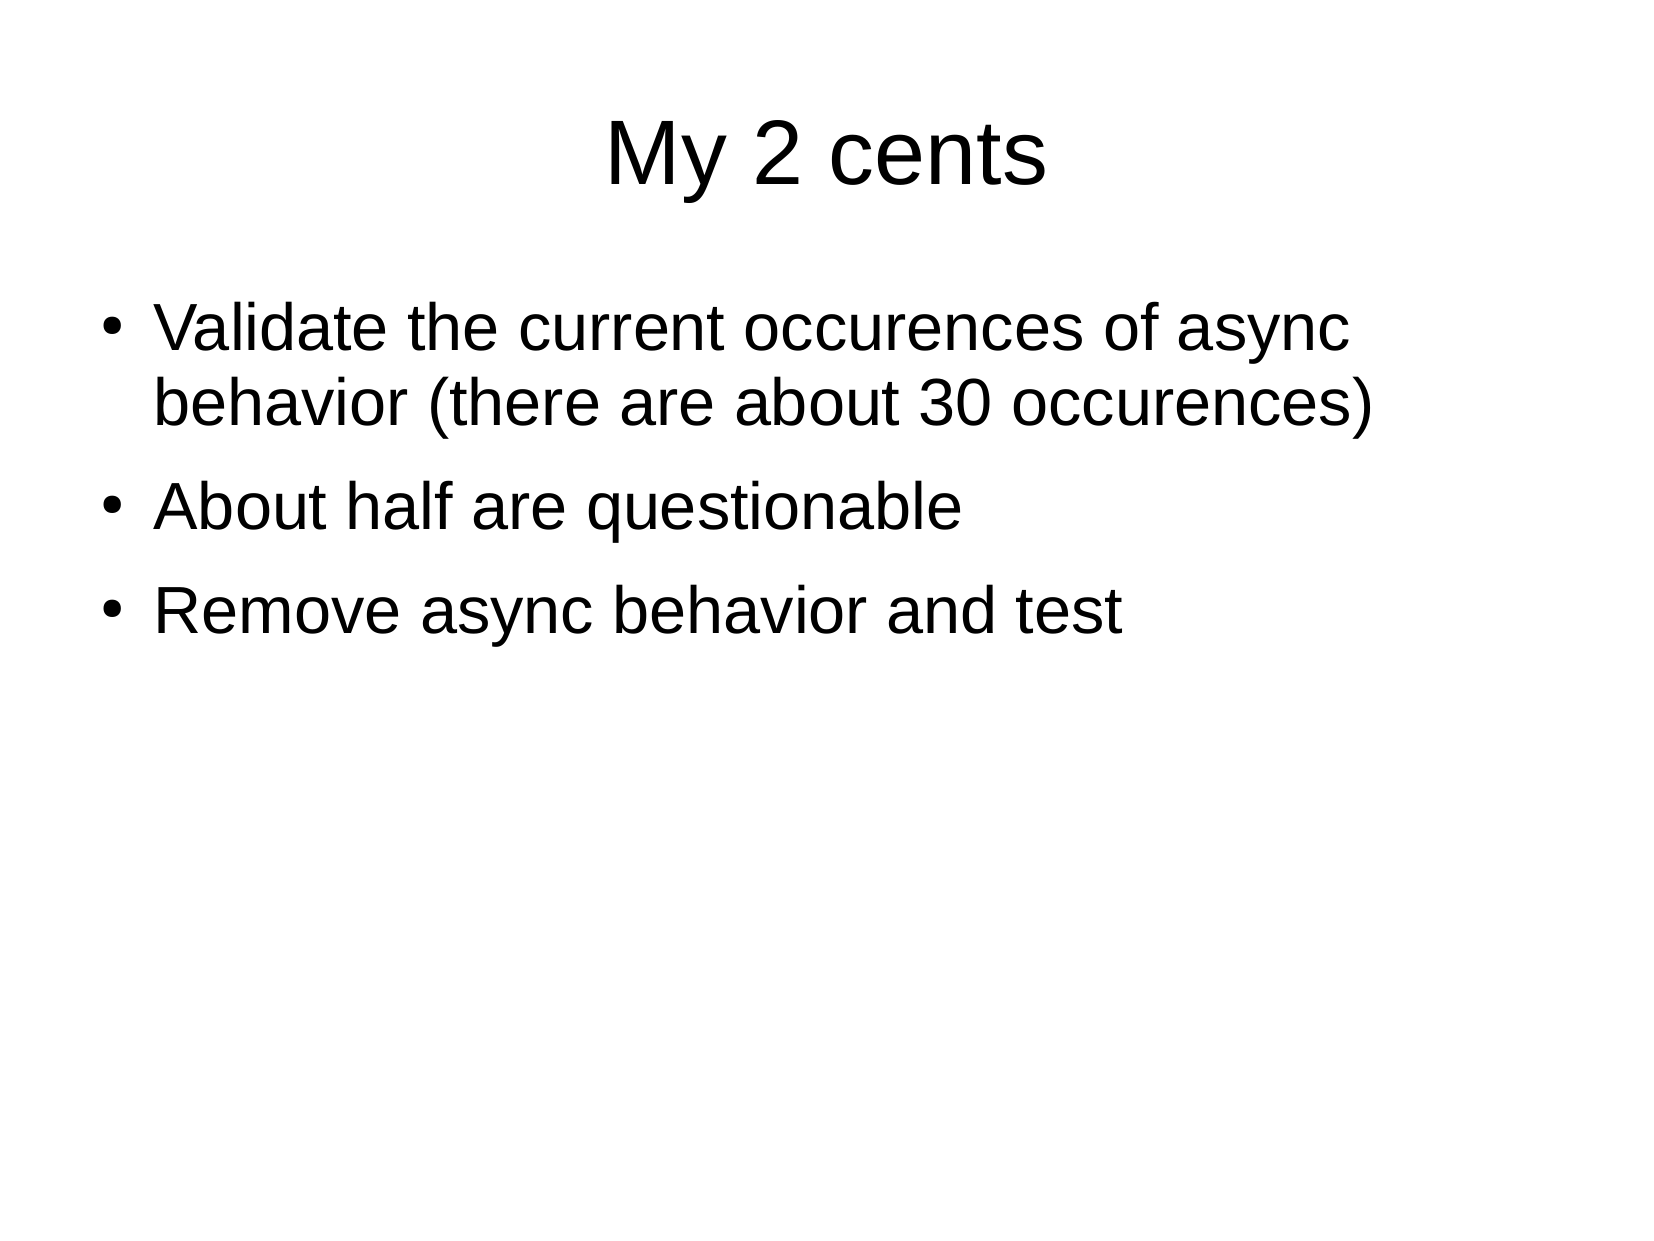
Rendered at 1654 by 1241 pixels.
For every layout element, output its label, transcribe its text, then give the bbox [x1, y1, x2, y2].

title My 2 cents [82, 49, 1571, 257]
list Validate the current occurences of async behavior (there are about 30 occurences) About half are questionable Remove async behavior and test [82, 290, 1571, 1109]
